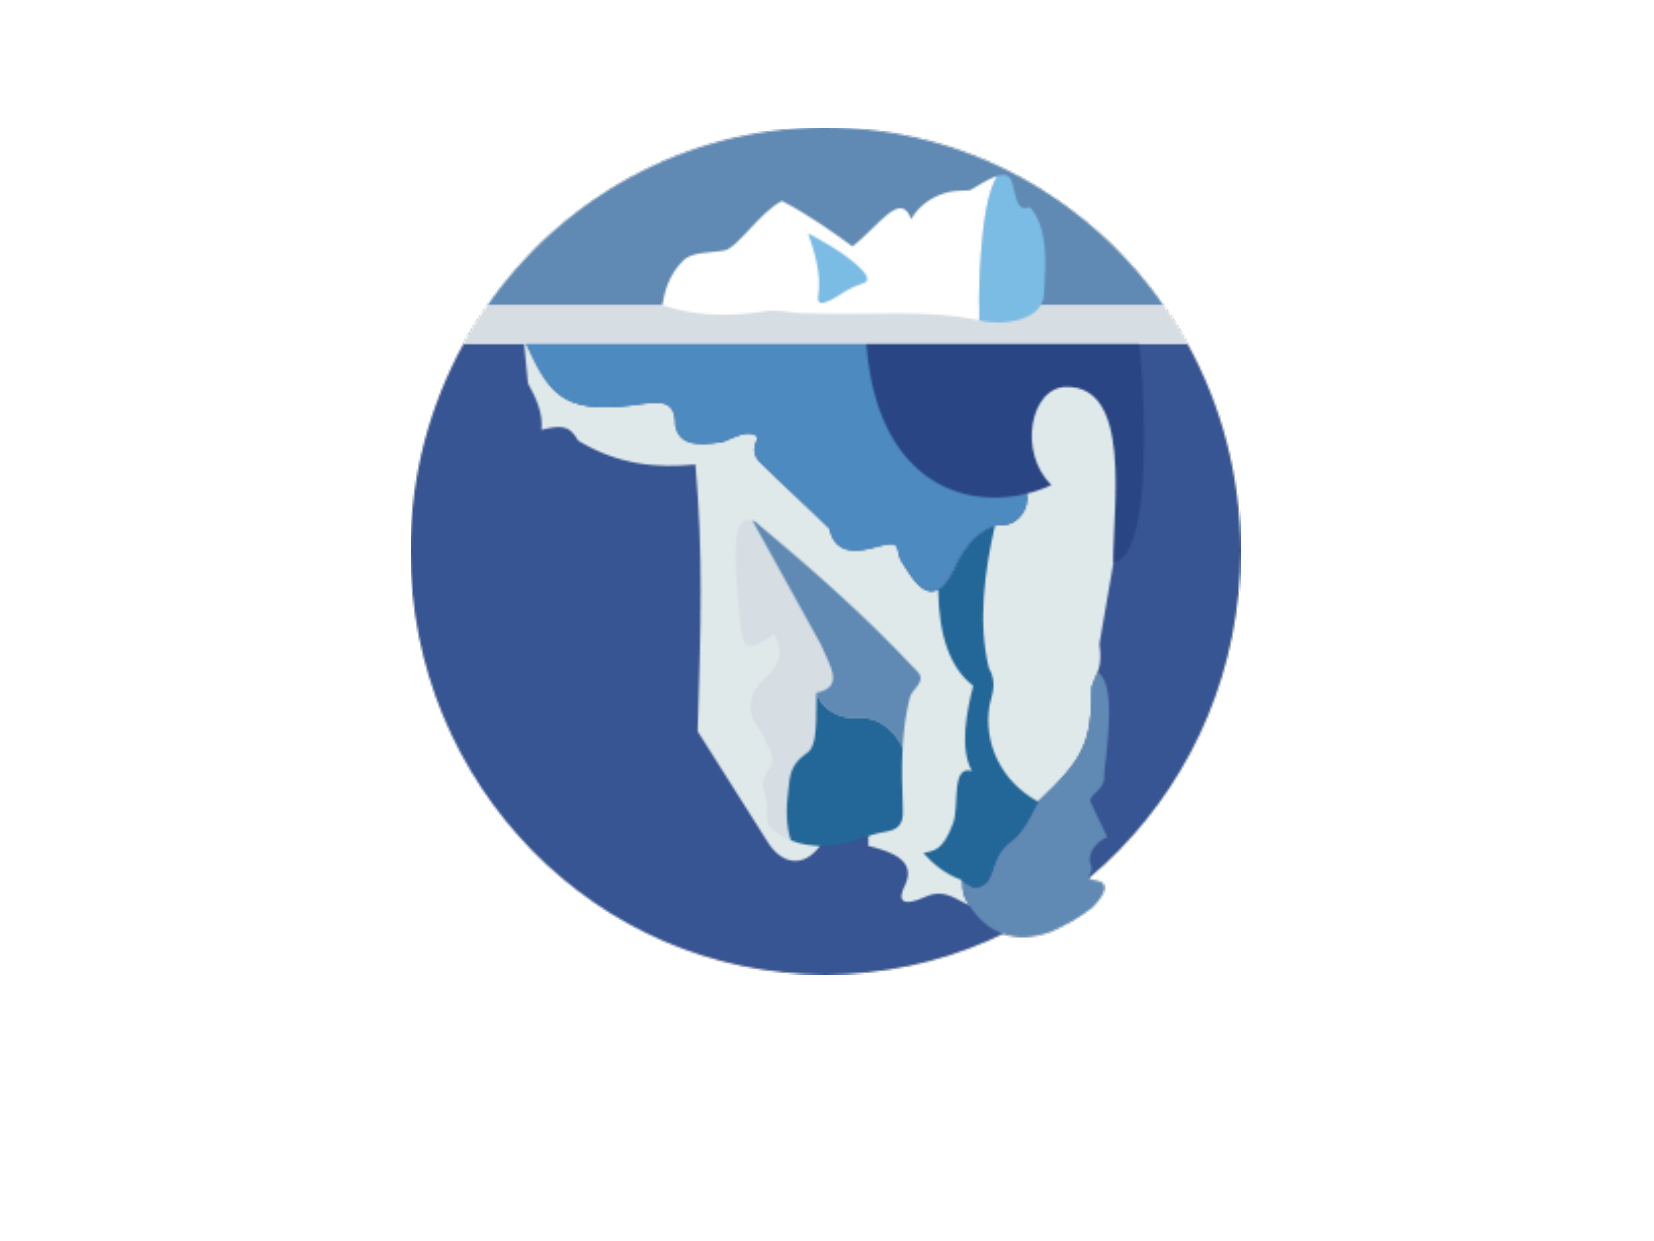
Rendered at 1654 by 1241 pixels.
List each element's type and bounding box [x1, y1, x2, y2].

picture [411, 128, 1241, 975]
